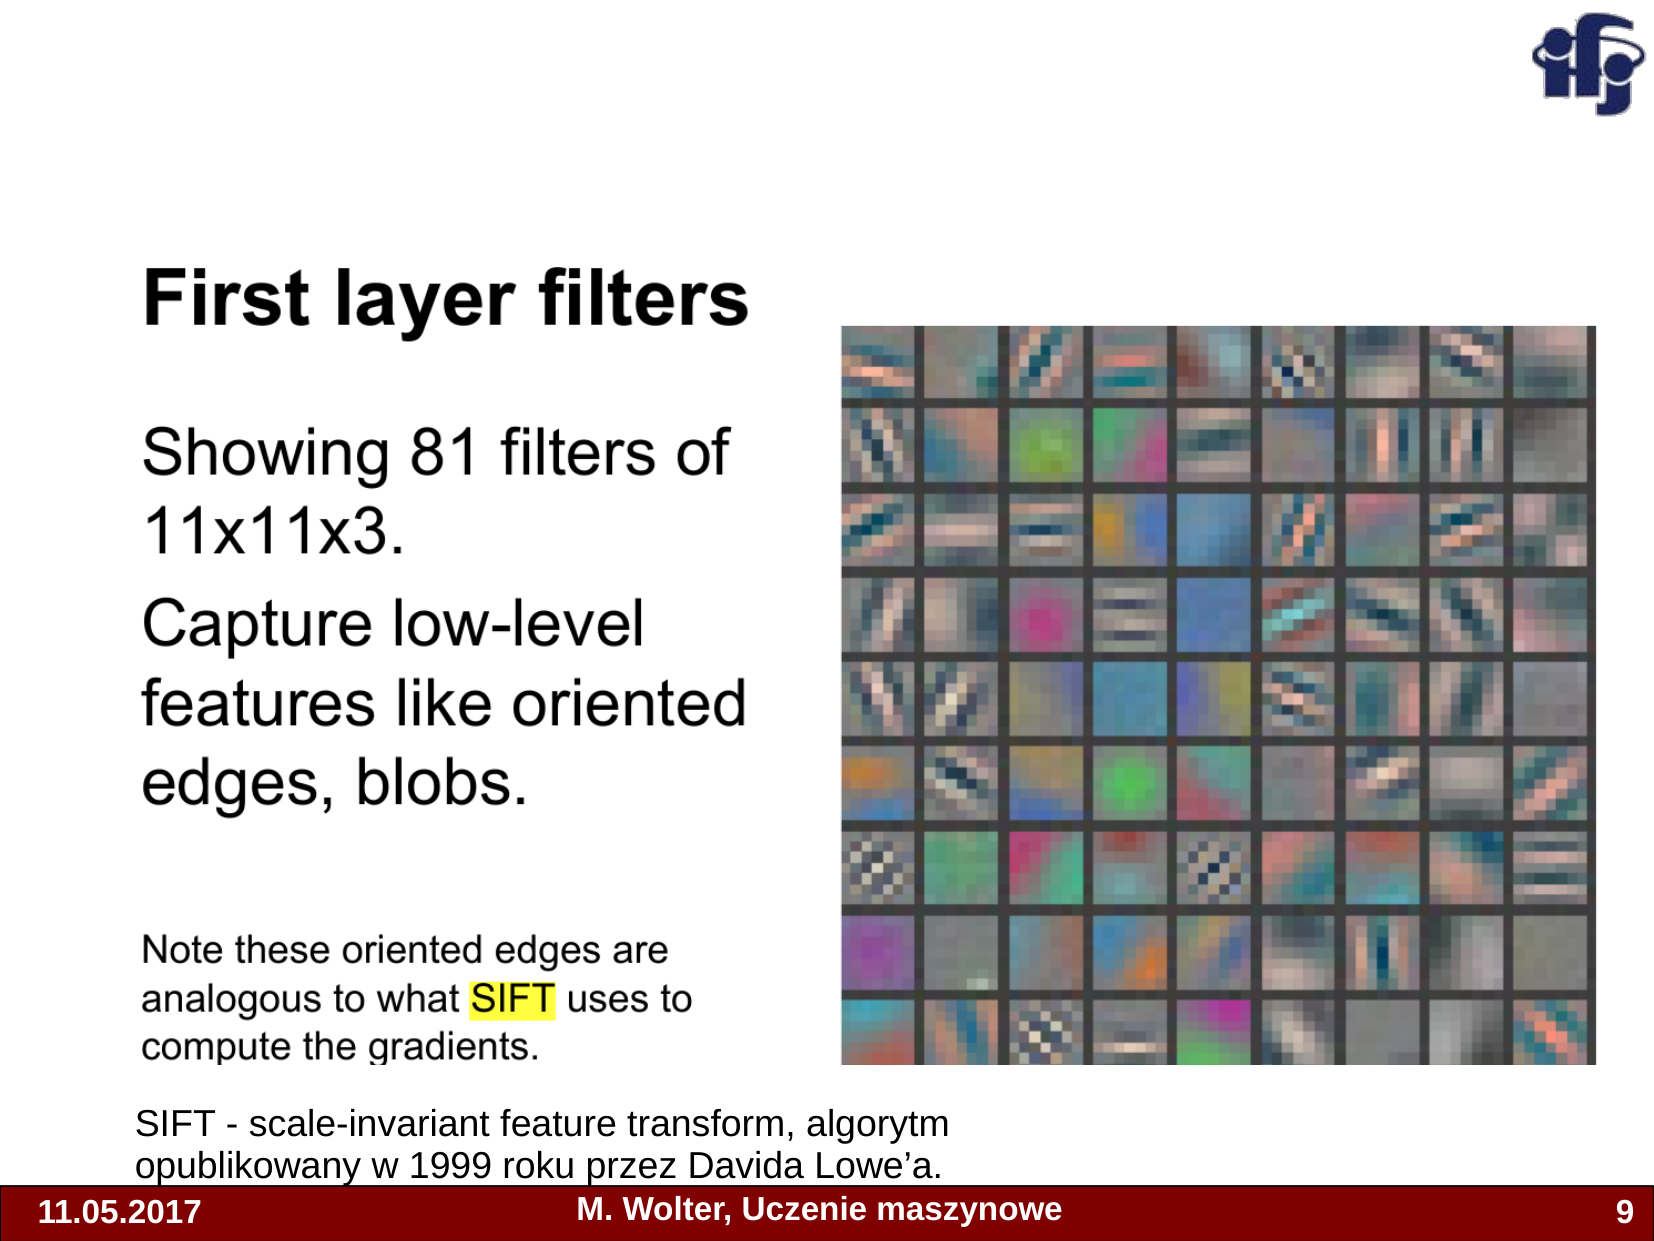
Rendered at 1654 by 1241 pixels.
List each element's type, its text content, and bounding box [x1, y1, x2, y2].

picture [1525, 0, 1654, 129]
picture [60, 185, 1616, 1066]
text_box SIFT - scale-invariant feature transform, algorytm opublikowany w 1999 roku przez Davida Lowe’a. [120, 1095, 1096, 1194]
